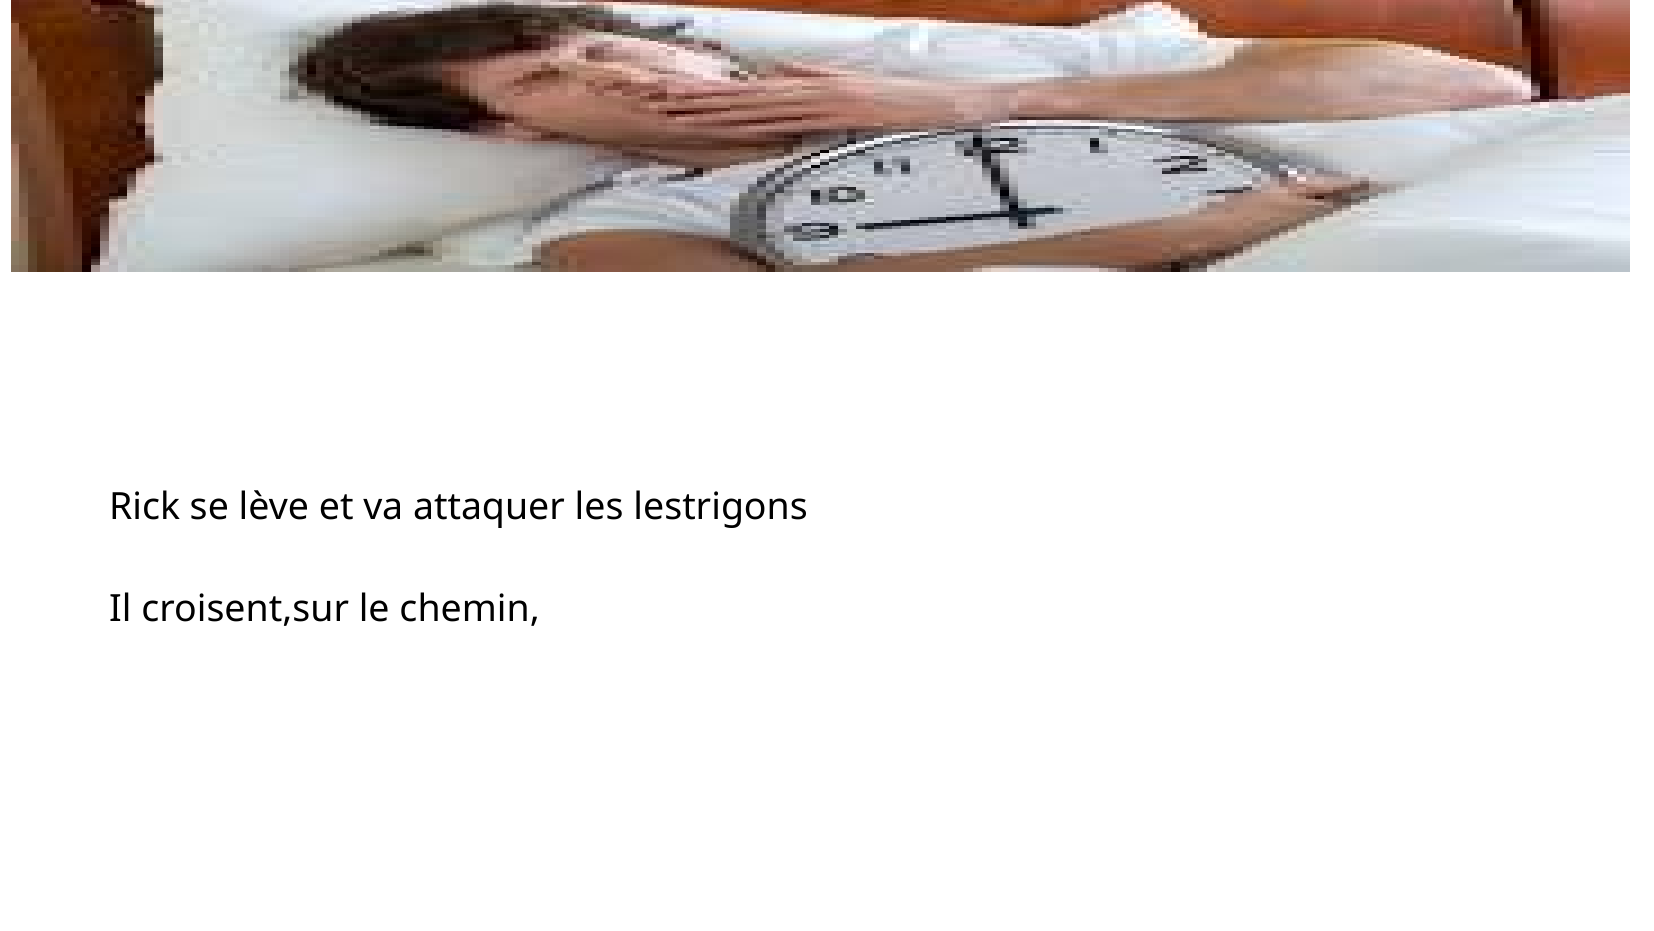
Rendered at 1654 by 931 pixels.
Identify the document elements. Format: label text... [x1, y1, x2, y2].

text_box Rick se lève et va attaquer les lestrigons Il croisent,sur le chemin, [94, 472, 1323, 815]
picture [11, 0, 1630, 272]
